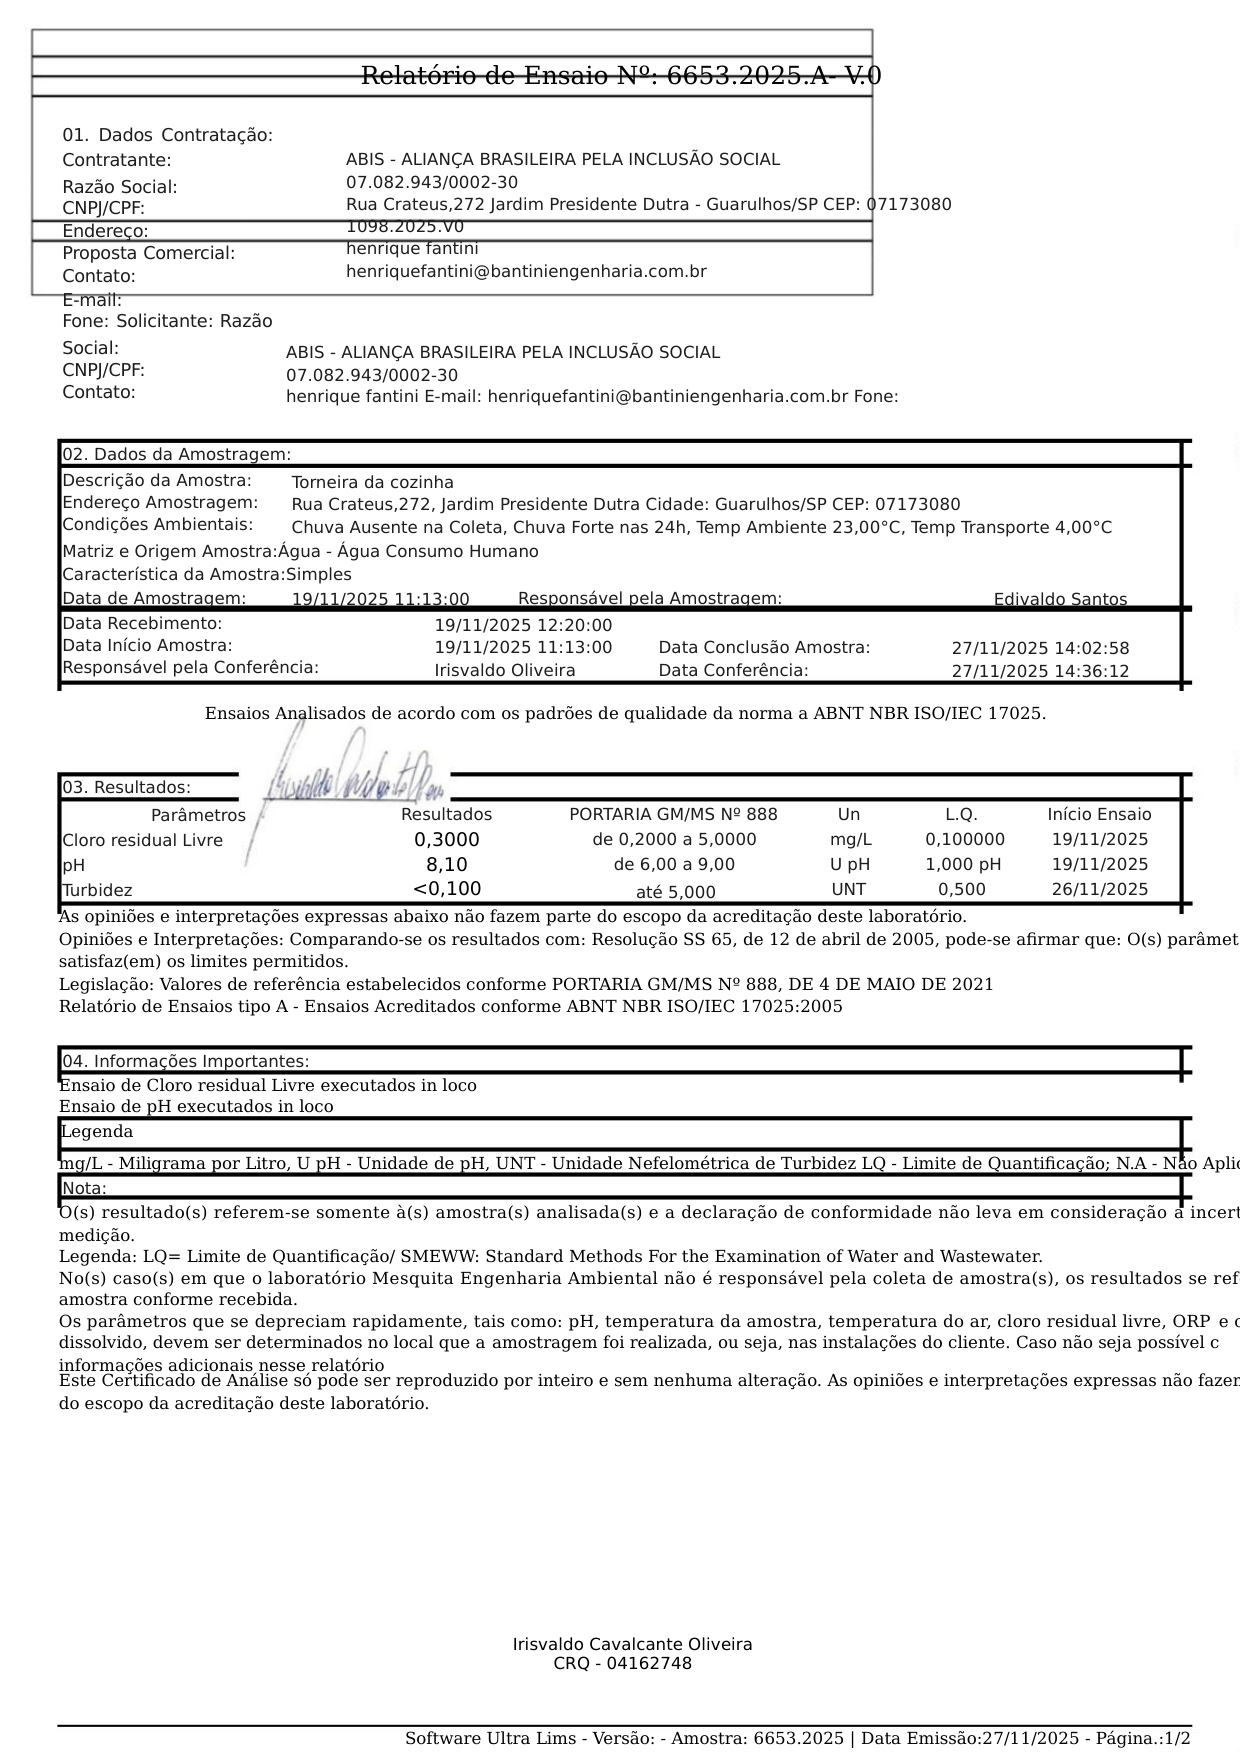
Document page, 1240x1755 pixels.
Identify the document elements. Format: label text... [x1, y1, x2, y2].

text_box Resultados 0,3000 8,10 [401, 804, 518, 876]
text_box Nota: [62, 1178, 133, 1199]
text_box Un [837, 804, 886, 825]
text_box As opiniões e interpretações expressas abaixo não fazem parte do escopo da acreditação deste laboratório. Opiniões e Interpretações: Comparando-se os resultados com: Resolução SS 65, de 12 de abril de 2005, pode-se afirmar que: O(s) parâmet satisfaz(em) os limites permitidos. Legislação: Valores de referência estabelecidos conforme PORTARIA GM/MS Nº 888, DE 4 DE MAIO DE 2021 Relatório de Ensaios tipo A - Ensaios Acreditados conforme ABNT NBR ISO/IEC 17025:2005 [59, 906, 1240, 1016]
text_box E-mail: Fone: Solicitante: Razão [62, 289, 297, 332]
text_box <0,100 [412, 877, 507, 900]
text_box Edivaldo Santos [993, 588, 1153, 609]
text_box O(s) resultado(s) referem-se somente à(s) amostra(s) analisada(s) e a declaração de conformidade não leva em consideração a incert medição. Legenda: LQ= Limite de Quantificação/ SMEWW: Standard Methods For the Examination of Water and Wastewater. No(s) caso(s) em que o laboratório Mesquita Engenharia Ambiental não é responsável pela coleta de amostra(s), os resultados se refe amostra conforme recebida. Os parâmetros que se depreciam rapidamente, tais como: pH, temperatura da amostra, temperatura do ar, cloro residual livre, ORP e ox dissolvido, devem ser determinados no local que a amostragem foi realizada, ou seja, nas instalações do cliente. Caso não seja possível c informações adicionais nesse relatório [59, 1202, 1240, 1370]
text_box Data de Amostragem: [62, 588, 272, 608]
text_box Torneira da cozinha [291, 472, 482, 492]
text_box Ensaio de Cloro residual Livre executados in loco Ensaio de pH executados in loco [58, 1075, 503, 1117]
text_box Software Ultra Lims - Versão: - Amostra: 6653.2025 | Data Emissão:27/11/2025 - Página.:1/2 [405, 1728, 1216, 1748]
text_box Social: CNPJ/CPF: Contato: [62, 338, 172, 403]
text_box 27/11/2025 14:02:58 27/11/2025 14:36:12 [951, 638, 1153, 682]
text_box Rua Crateus,272, Jardim Presidente Dutra Cidade: Guarulhos/SP CEP: 07173080 Chuva Ausente na Coleta, Chuva Forte nas 24h, Temp Ambiente 23,00°C, Temp Transporte 4,00°C [291, 494, 1145, 537]
text_box ABIS - ALIANÇA BRASILEIRA PELA INCLUSÃO SOCIAL 07.082.943/0002-30 Rua Crateus,272 Jardim Presidente Dutra - Guarulhos/SP CEP: 07173080 1098.2025.V0 henrique fantini henriquefantini@bantiniengenharia.com.br [346, 149, 977, 281]
text_box 02. Dados da Amostragem: [62, 444, 316, 465]
text_box Responsável pela Amostragem: [518, 588, 808, 608]
text_box Ensaios Analisados de acordo com os padrões de qualidade da norma a ABNT NBR ISO/IEC 17025. [205, 703, 1071, 724]
text_box até 5,000 [636, 882, 742, 903]
text_box Matriz e Origem Amostra:Água - Água Consumo Humano Característica da Amostra:Simples [62, 541, 563, 584]
text_box Turbidez [62, 879, 160, 900]
text_box 19/11/2025 11:13:00 Irisvaldo Oliveira [434, 637, 636, 680]
text_box 0,100000 1,000 pH 0,500 [925, 829, 1030, 900]
text_box Descrição da Amostra: Endereço Amostragem: Condições Ambientais: [62, 469, 284, 535]
text_box 03. Resultados: Parâmetros [62, 777, 273, 825]
text_box 19/11/2025 12:20:00 [434, 615, 636, 635]
text_box ABIS - ALIANÇA BRASILEIRA PELA INCLUSÃO SOCIAL 07.082.943/0002-30 henrique fantini E-mail: henriquefantini@bantiniengenharia.com.br Fone: [286, 342, 924, 407]
text_box mg/L - Miligrama por Litro, U pH - Unidade de pH, UNT - Unidade Nefelométrica de Turbidez LQ - Limite de Quantificação; N.A - Não Aplic [58, 1153, 1240, 1173]
text_box Data Início Amostra: Responsável pela Conferência: [62, 634, 345, 678]
text_box Cloro residual Livre [62, 829, 249, 850]
text_box Legenda [60, 1121, 159, 1142]
text_box Este Certificado de Análise só pode ser reproduzido por inteiro e sem nenhuma alteração. As opiniões e interpretações expressas não fazem do escopo da acreditação deste laboratório. [59, 1370, 1240, 1414]
text_box mg/L U pH UNT [830, 829, 897, 900]
text_box Data Recebimento: [62, 613, 249, 633]
text_box 19/11/2025 11:13:00 [291, 588, 493, 609]
text_box L.Q. [945, 804, 1004, 825]
text_box Razão Social: CNPJ/CPF: Endereço: Proposta Comercial: Contato: [62, 176, 261, 287]
text_box Data Conclusão Amostra: Data Conferência: [658, 637, 896, 681]
text_box Irisvaldo Cavalcante Oliveira CRQ - 04162748 [512, 1634, 777, 1673]
text_box pH [62, 854, 111, 875]
text_box 01. Dados Contratação: Contratante: [62, 125, 297, 170]
text_box Relatório de Ensaio Nº: 6653.2025.A- V.0 [360, 60, 912, 90]
text_box Início Ensaio 19/11/2025 19/11/2025 26/11/2025 [1047, 804, 1177, 900]
text_box PORTARIA GM/MS Nº 888 de 0,2000 a 5,0000 de 6,00 a 9,00 [569, 804, 805, 875]
text_box [0, 0, 1240, 1755]
text_box 04. Informações Importantes: [62, 1050, 335, 1071]
